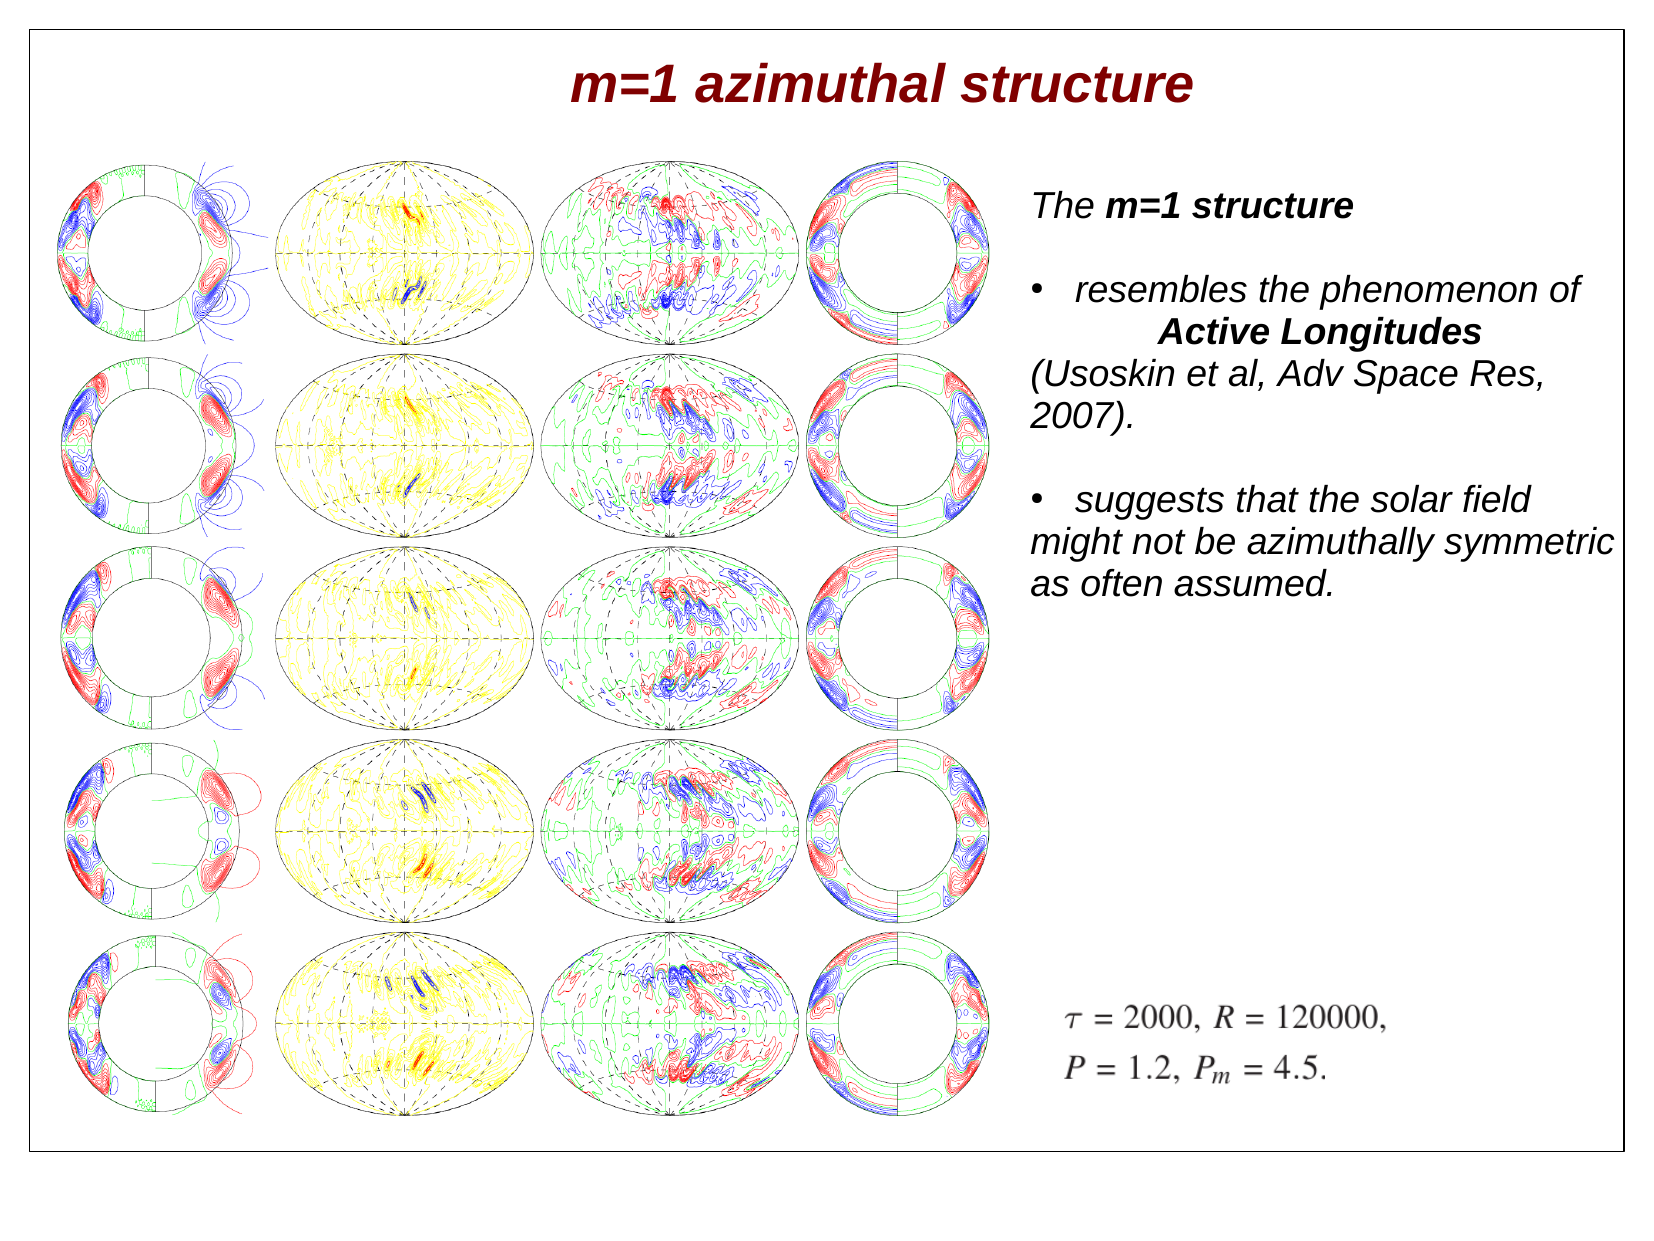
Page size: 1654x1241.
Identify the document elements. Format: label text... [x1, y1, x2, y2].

text_box m=1 azimuthal structure [555, 42, 1087, 119]
picture [53, 147, 999, 1123]
text_box The m=1 structure resembles the phenomenon of Active Longitudes (Usoskin et al, Adv Space Res, 2007). suggests that the solar field might not be azimuthally symmetric as often assumed. [1015, 177, 1636, 612]
picture [1062, 997, 1392, 1039]
picture [1062, 1047, 1325, 1089]
